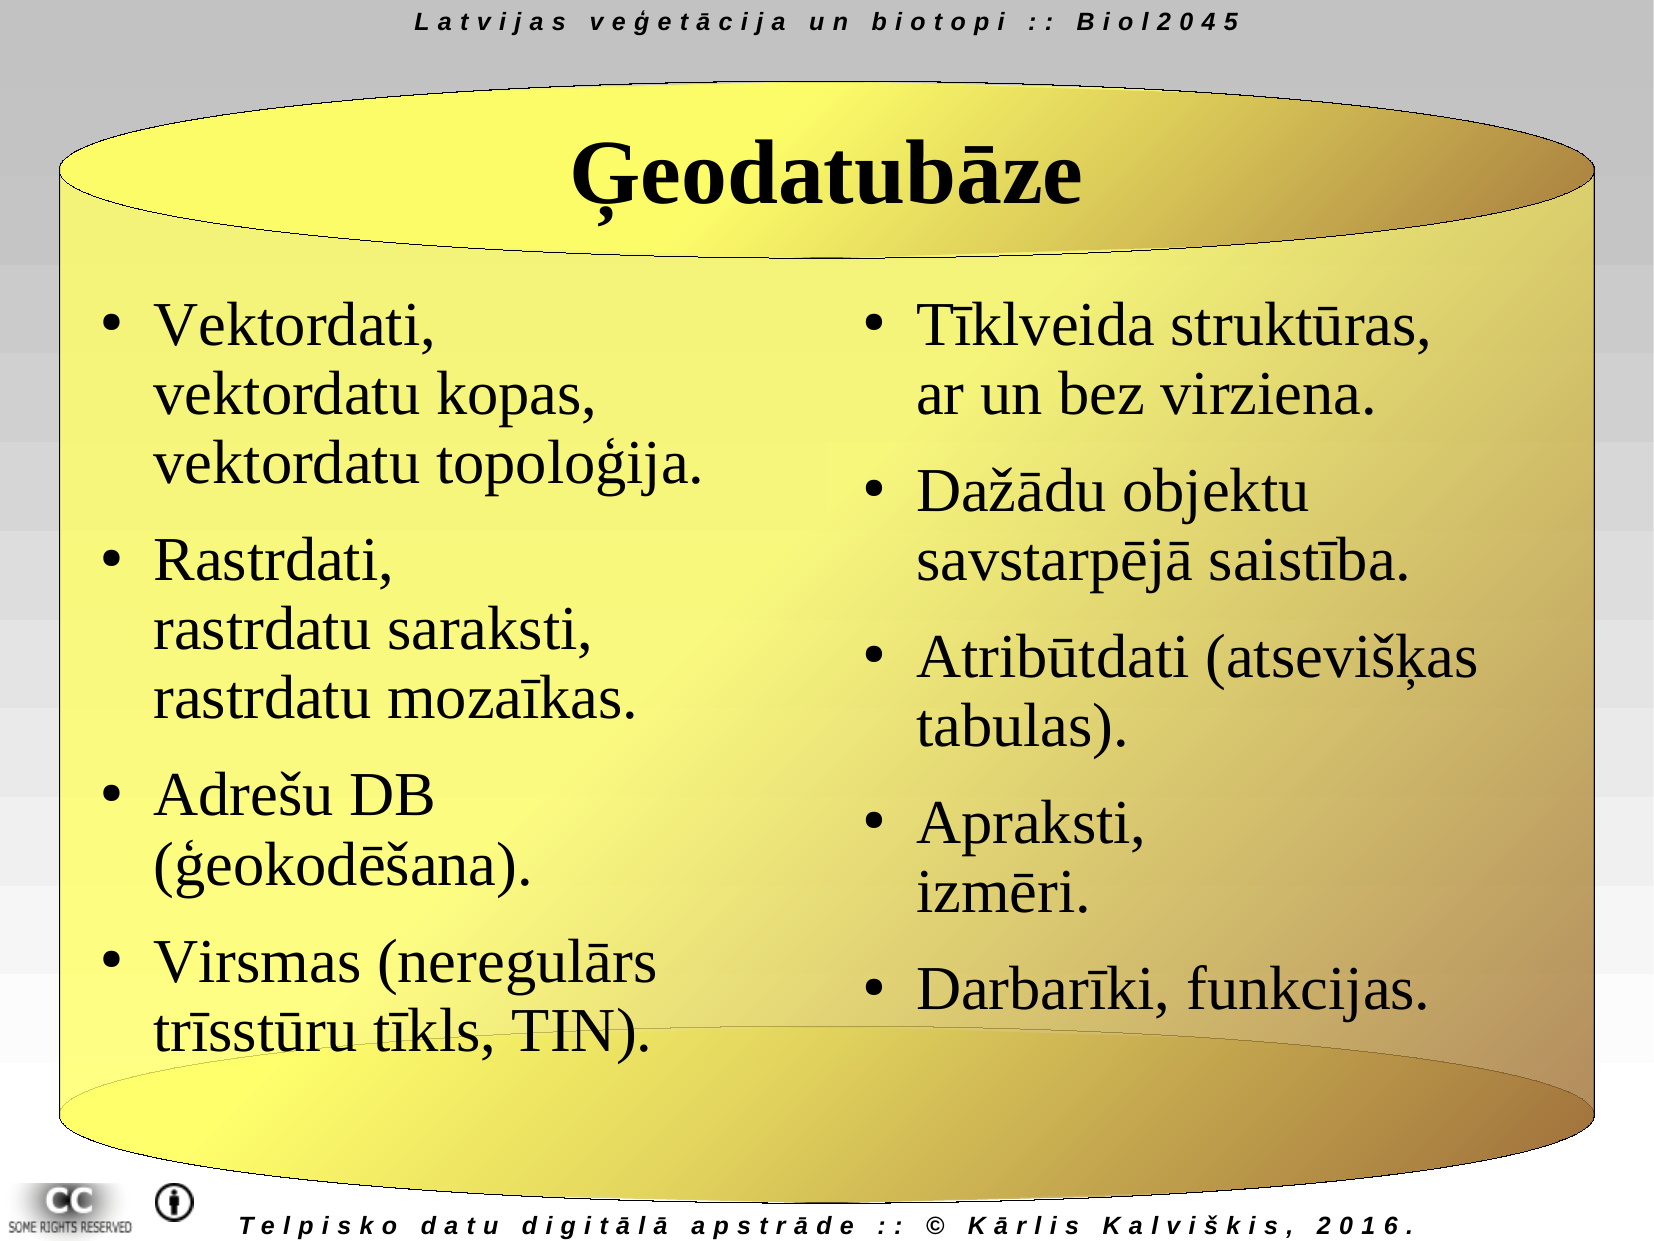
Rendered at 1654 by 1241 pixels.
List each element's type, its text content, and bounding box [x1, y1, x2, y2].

list Tīklveida struktūras, ar un bez virziena. Dažādu objektu savstarpējā saistība. Atribūtdati (atsevišķas tabulas). Apraksti, izmēri. Darbarīki, funkcijas. [845, 289, 1572, 1098]
picture [0, 0, 1654, 1241]
title Ģeodatubāze [29, 49, 1625, 296]
list Vektordati, vektordatu kopas, vektordatu topoloģija. Rastrdati, rastrdatu saraksti, rastrdatu mozaīkas. Adrešu DB (ģeokodēšana). Virsmas (neregulārs trīsstūru tīkls, TIN). [82, 289, 809, 1098]
text_box [59, 296, 1595, 1204]
